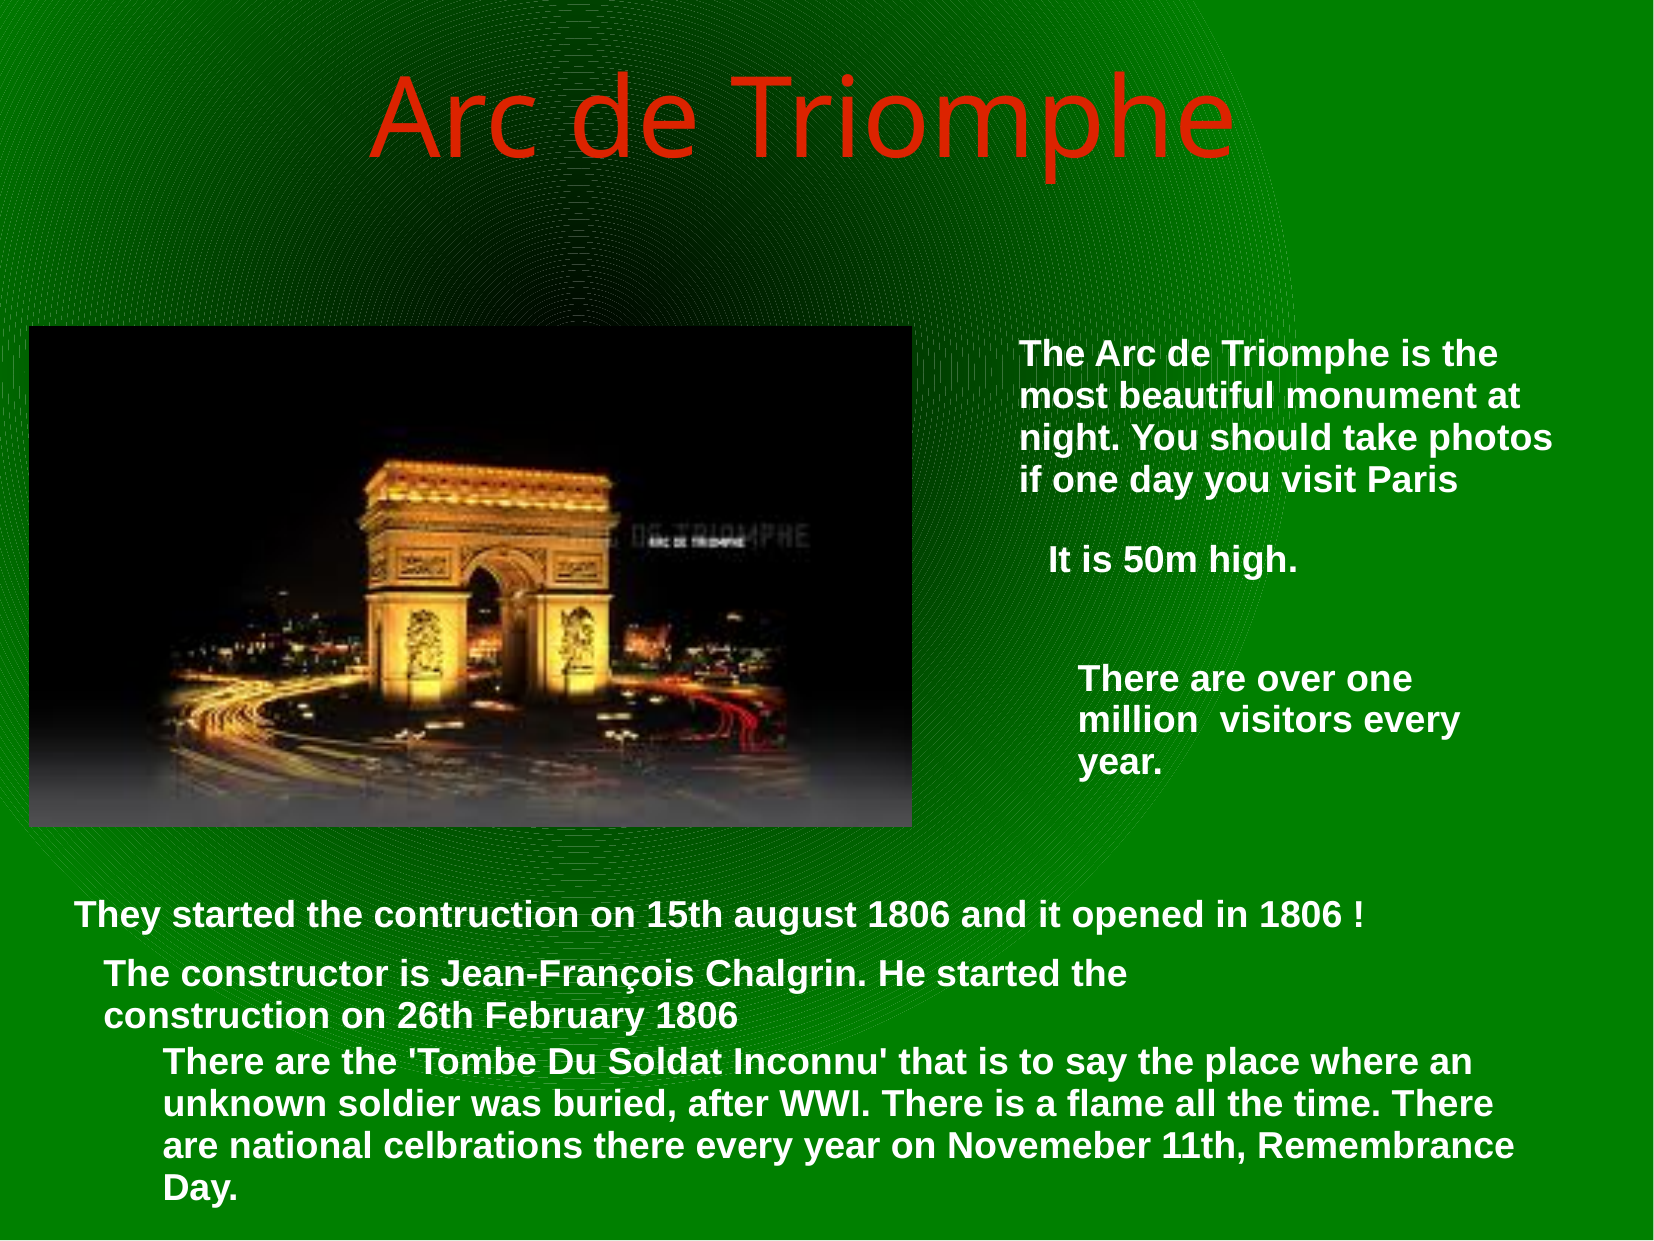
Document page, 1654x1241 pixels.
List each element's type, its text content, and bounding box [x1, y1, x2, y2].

text_box The Arc de Triomphe is the most beautiful monument at night. You should take photos if one day you visit Paris [1003, 324, 1595, 513]
text_box It is 50m high. [1033, 531, 1565, 590]
text_box They started the contruction on 15th august 1806 and it opened in 1806 ! [59, 885, 1506, 944]
picture [29, 326, 912, 827]
text_box There are over one million visitors every year. [1062, 649, 1536, 795]
text_box There are the 'Tombe Du Soldat Inconnu' that is to say the place where an unknown soldier was buried, after WWI. There is a flame all the time. There are national celbrations there every year on Novemeber 11th, Remembrance Day. [147, 1033, 1565, 1222]
text_box The constructor is Jean-François Chalgrin. He started the construction on 26th February 1806 [88, 944, 1241, 1047]
text_box Arc de Triomphe [354, 29, 1447, 181]
